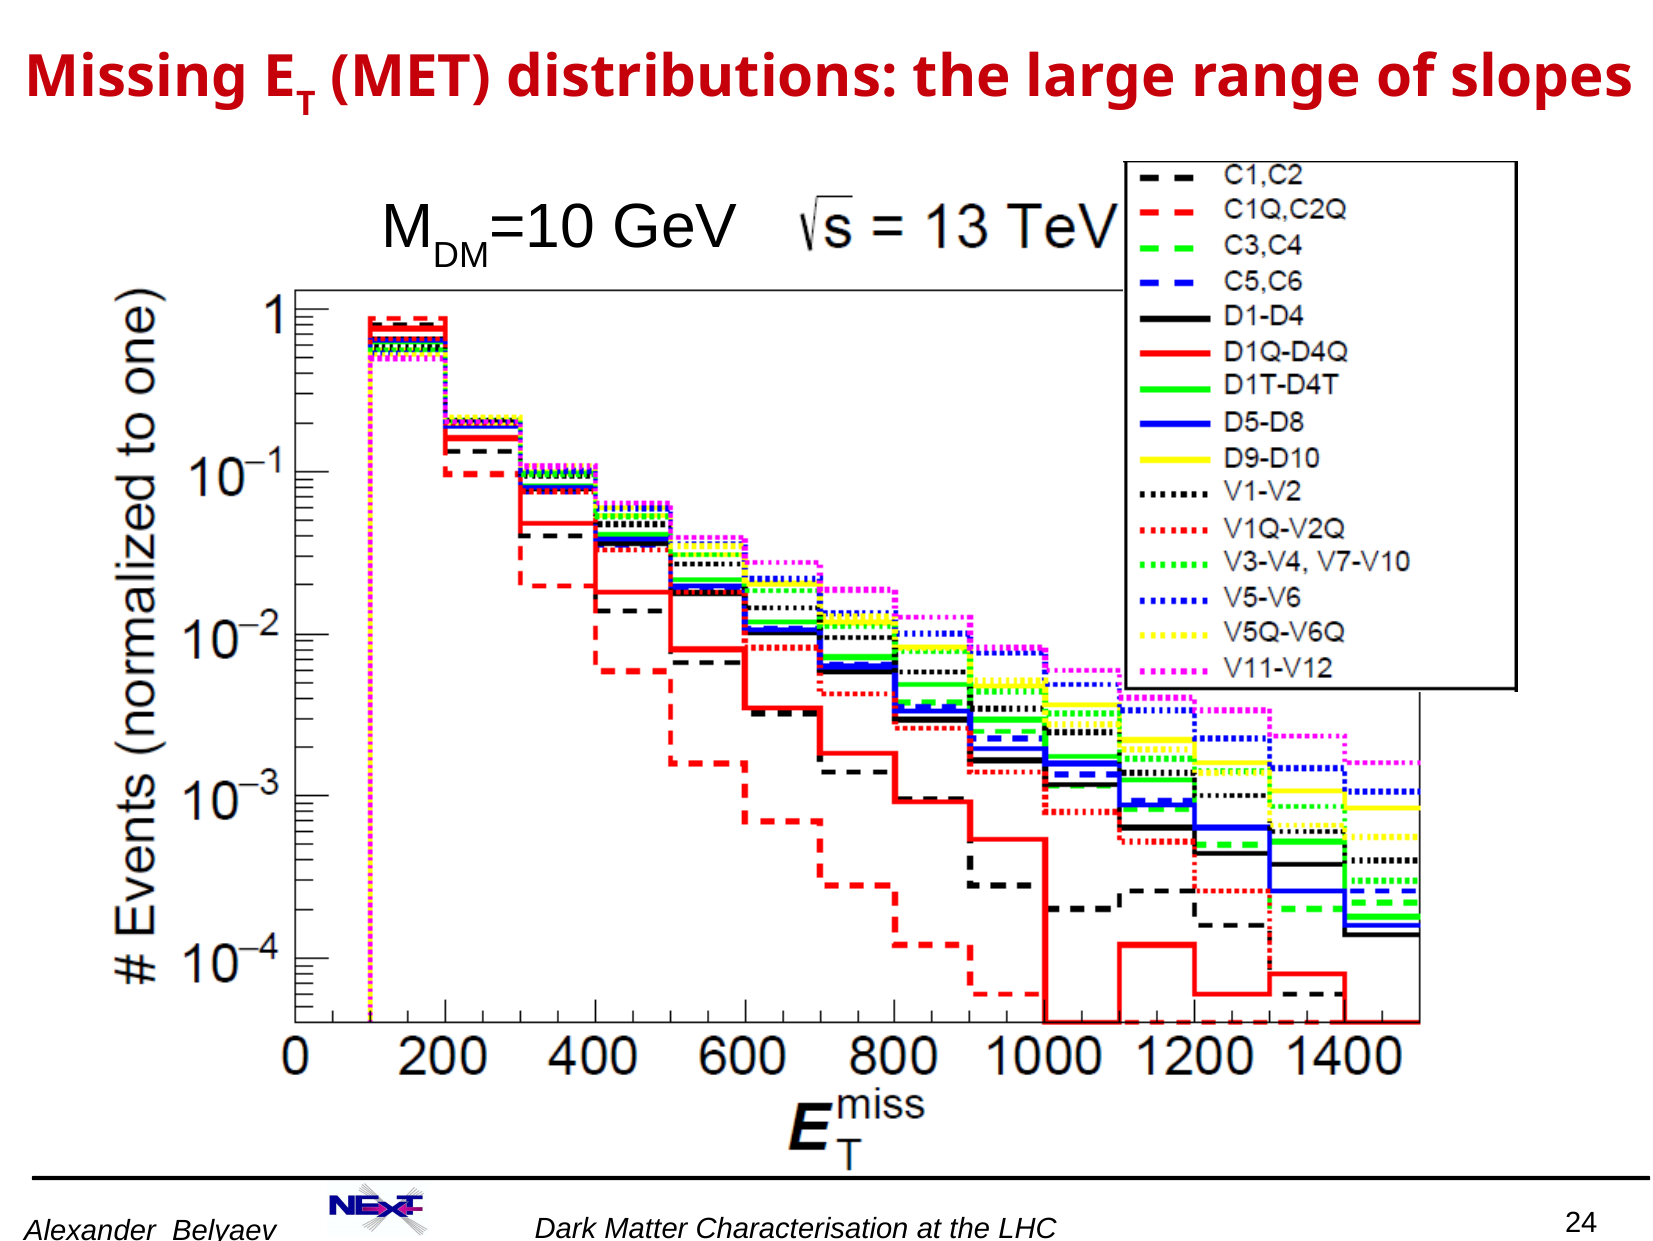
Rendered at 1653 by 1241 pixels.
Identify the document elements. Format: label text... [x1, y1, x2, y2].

title Missing ET (MET) distributions: the large range of slopes [0, 23, 1653, 136]
picture [107, 161, 1518, 1172]
text_box MDM=10 GeV [366, 177, 753, 283]
picture [327, 1181, 429, 1236]
